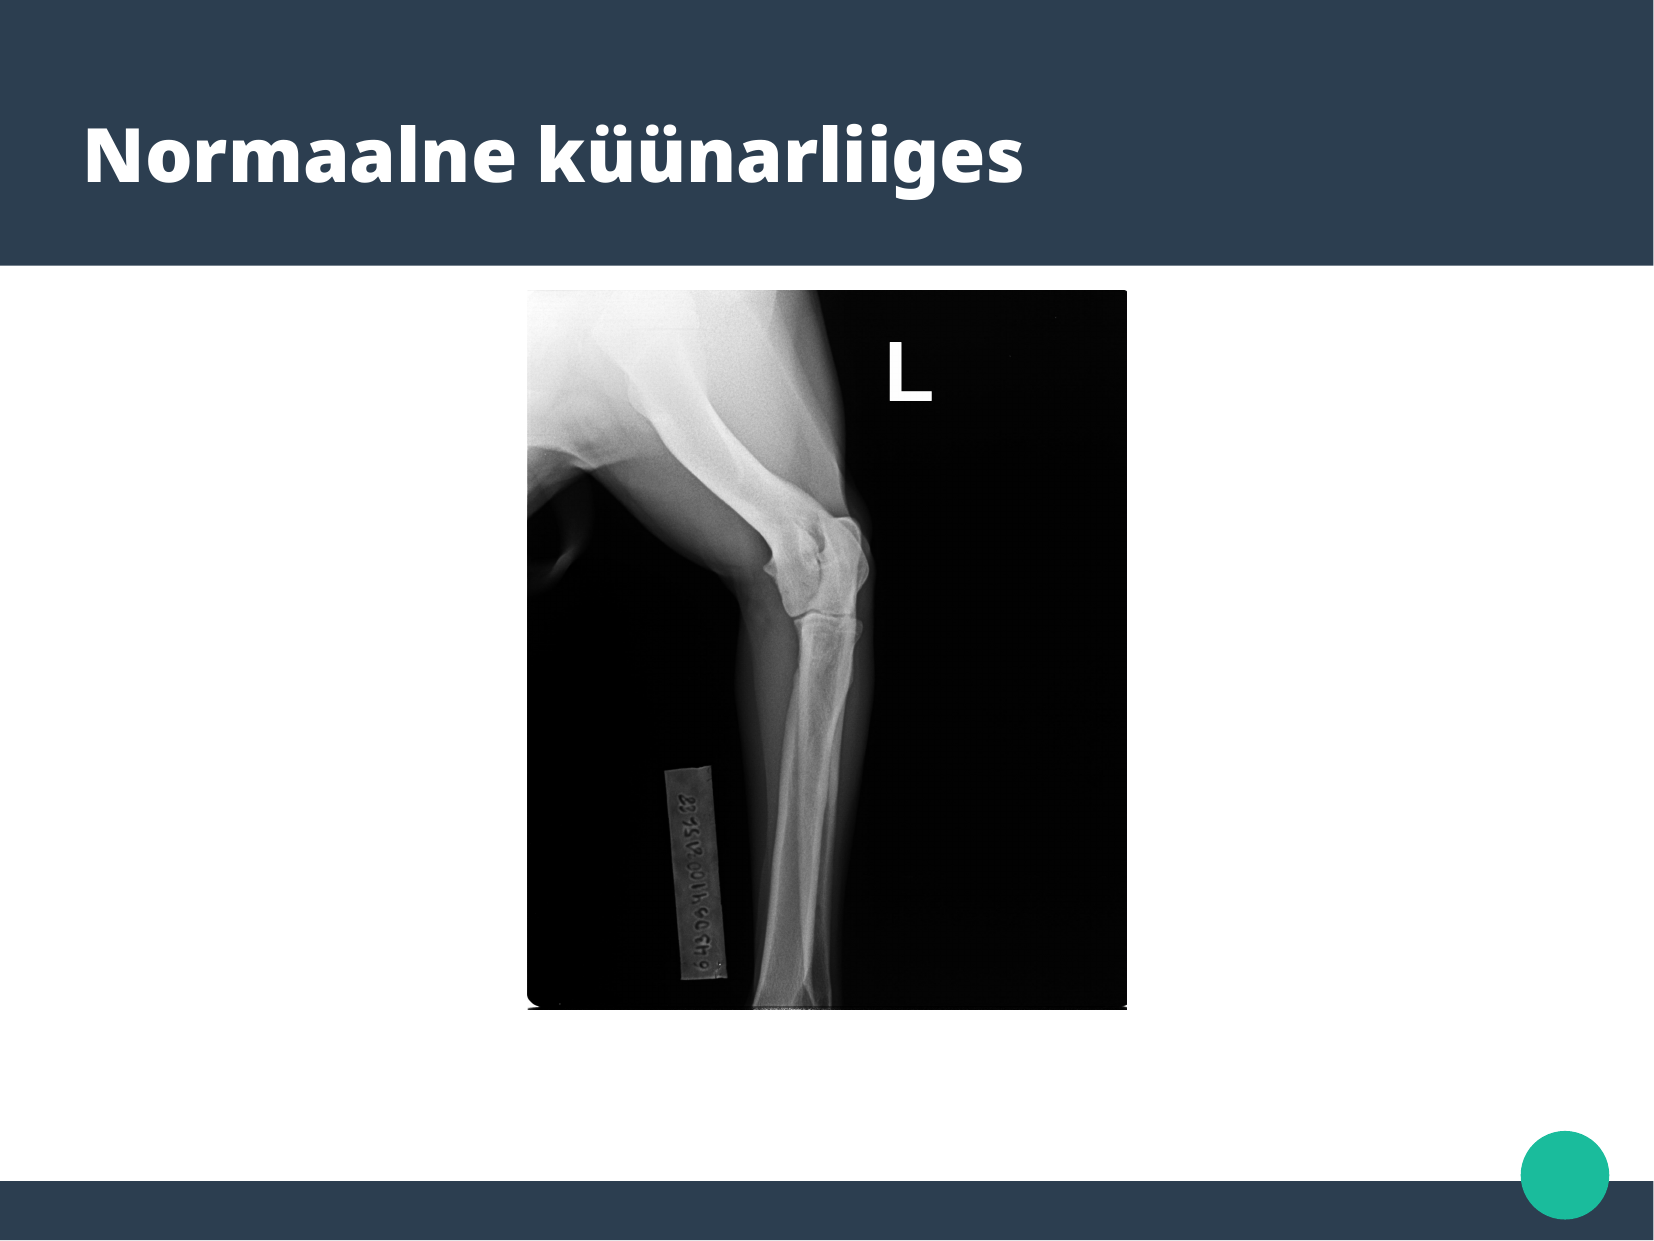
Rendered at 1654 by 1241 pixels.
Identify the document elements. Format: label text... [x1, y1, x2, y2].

title Normaalne küünarliiges [82, 49, 1571, 257]
picture [527, 290, 1127, 1010]
